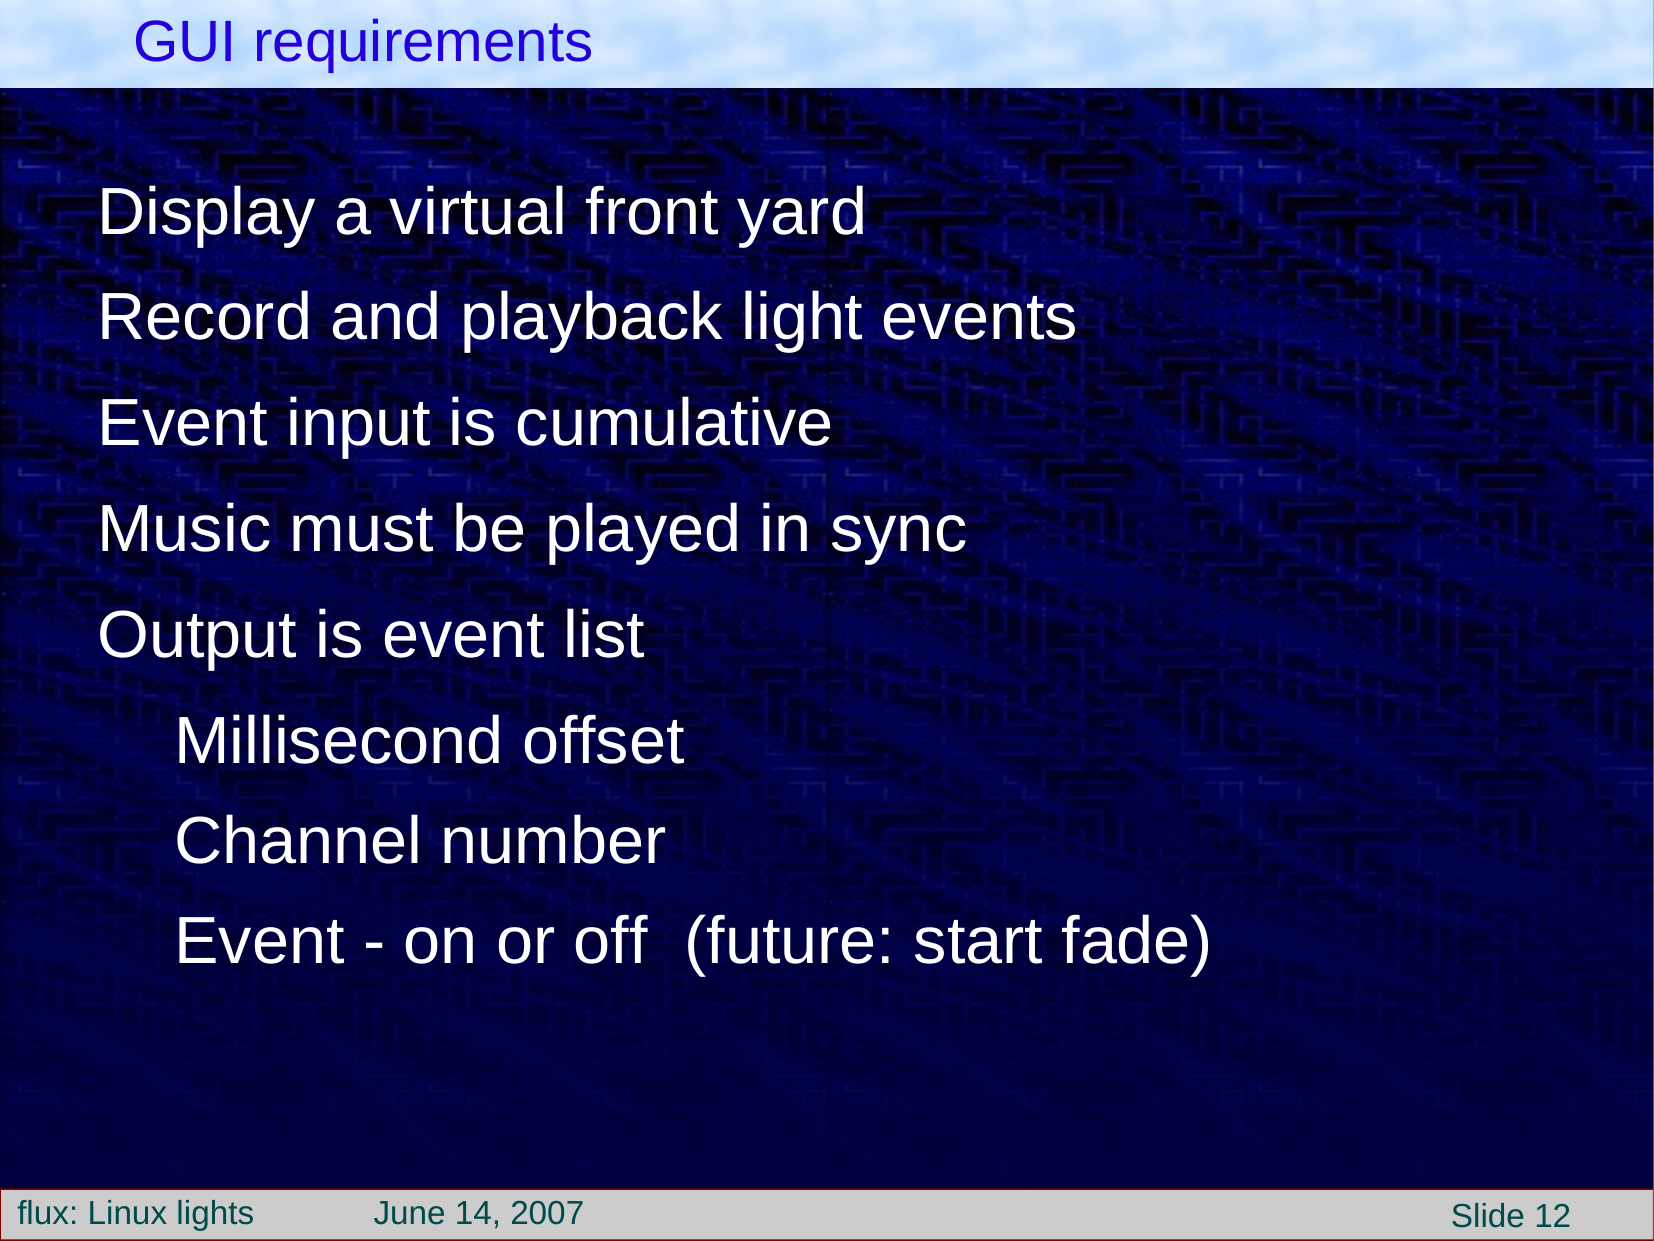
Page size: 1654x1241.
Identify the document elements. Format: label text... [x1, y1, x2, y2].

text_box GUI requirements [0, 0, 1654, 88]
text_box [669, 1189, 1436, 1241]
picture [0, 88, 1654, 1189]
text_box flux: Linux lights June 14, 2007 [2, 1186, 669, 1241]
text_box Slide <number> [1436, 1189, 1654, 1241]
list Display a virtual front yard Record and playback light events Event input is cumulative Music must be played in sync Output is event list Millisecond offset Channel number Event - on or off (future: start fade) [79, 172, 1568, 1040]
